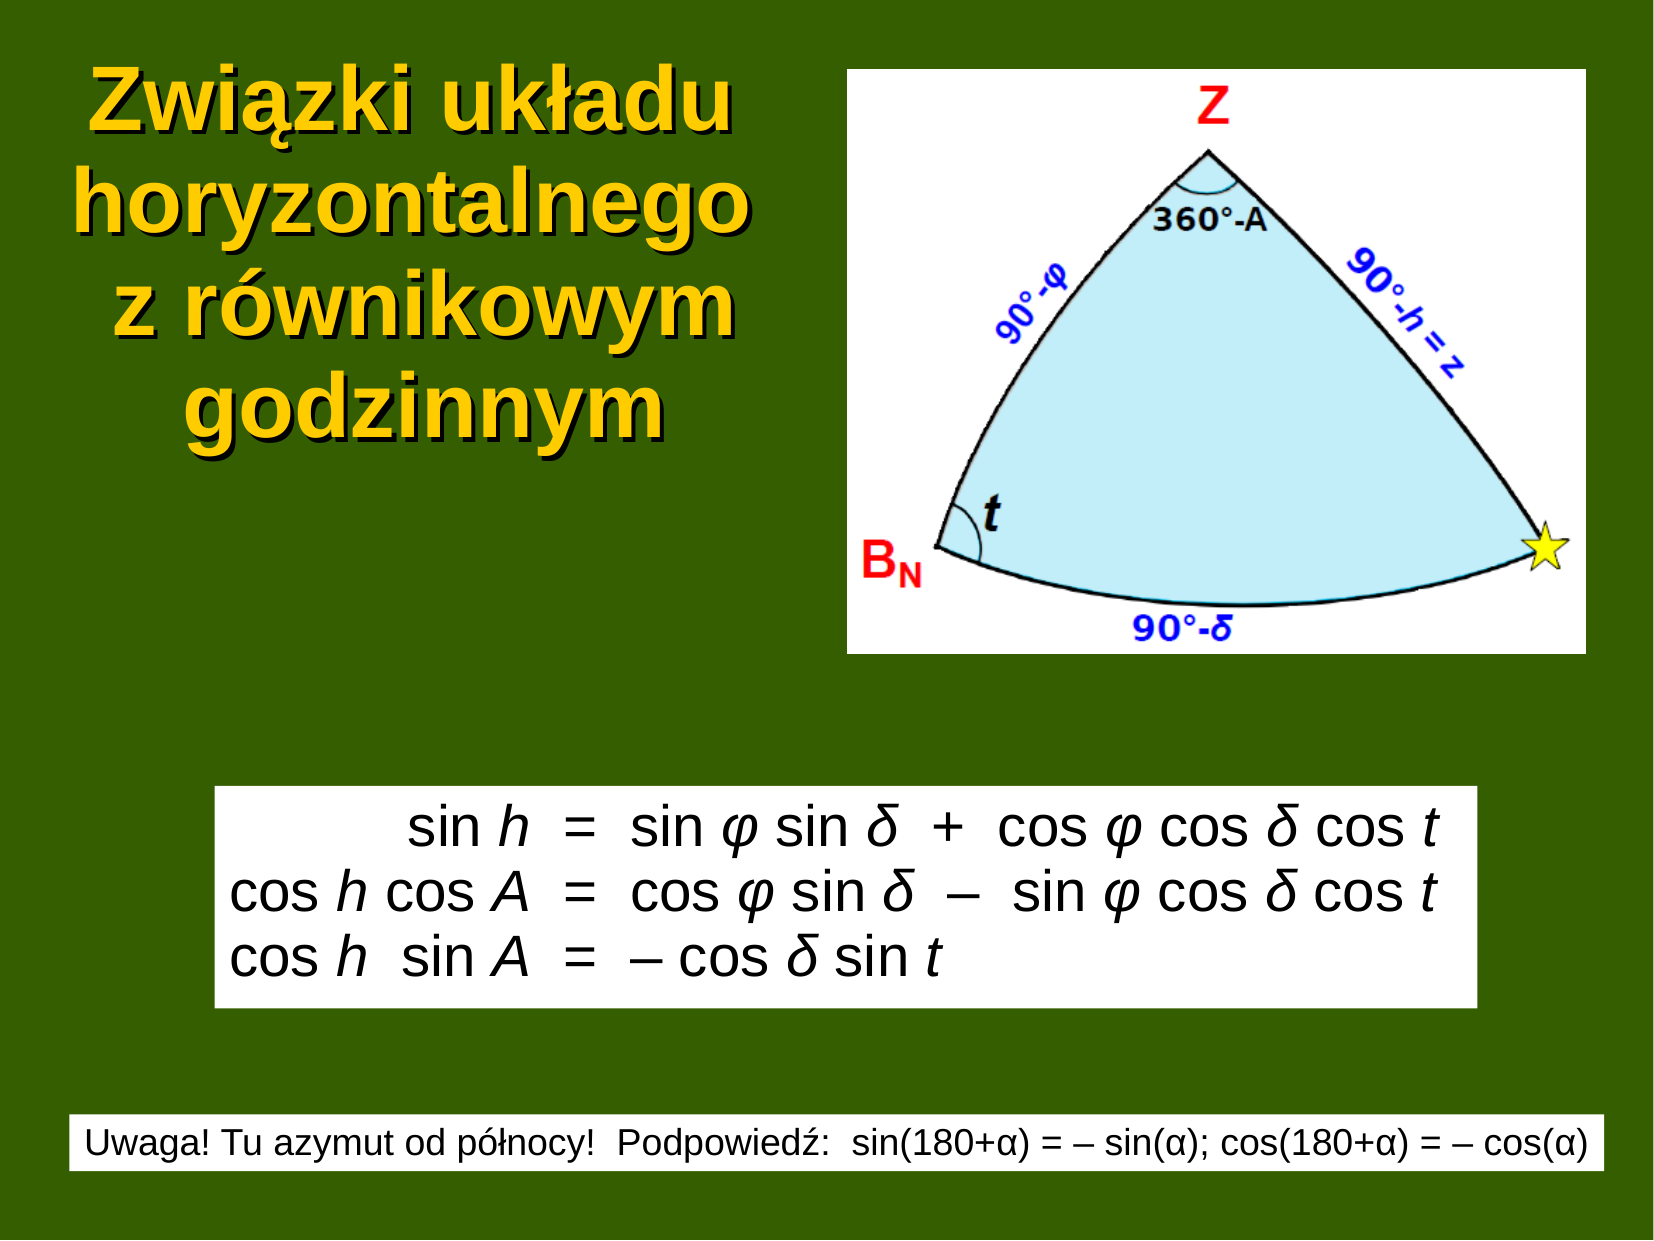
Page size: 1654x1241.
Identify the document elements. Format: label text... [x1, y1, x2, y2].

picture [847, 69, 1586, 654]
title Związki układu horyzontalnego z równikowym godzinnym [32, 47, 817, 458]
text_box sin h = sin φ sin δ + cos φ cos δ cos t cos h cos A = cos φ sin δ – sin φ cos δ cos t cos h sin A = – cos δ sin t [214, 785, 1478, 1009]
text_box Uwaga! Tu azymut od północy! Podpowiedź: sin(180+α) = – sin(α); cos(180+α) = – cos(α) [69, 1114, 1605, 1172]
